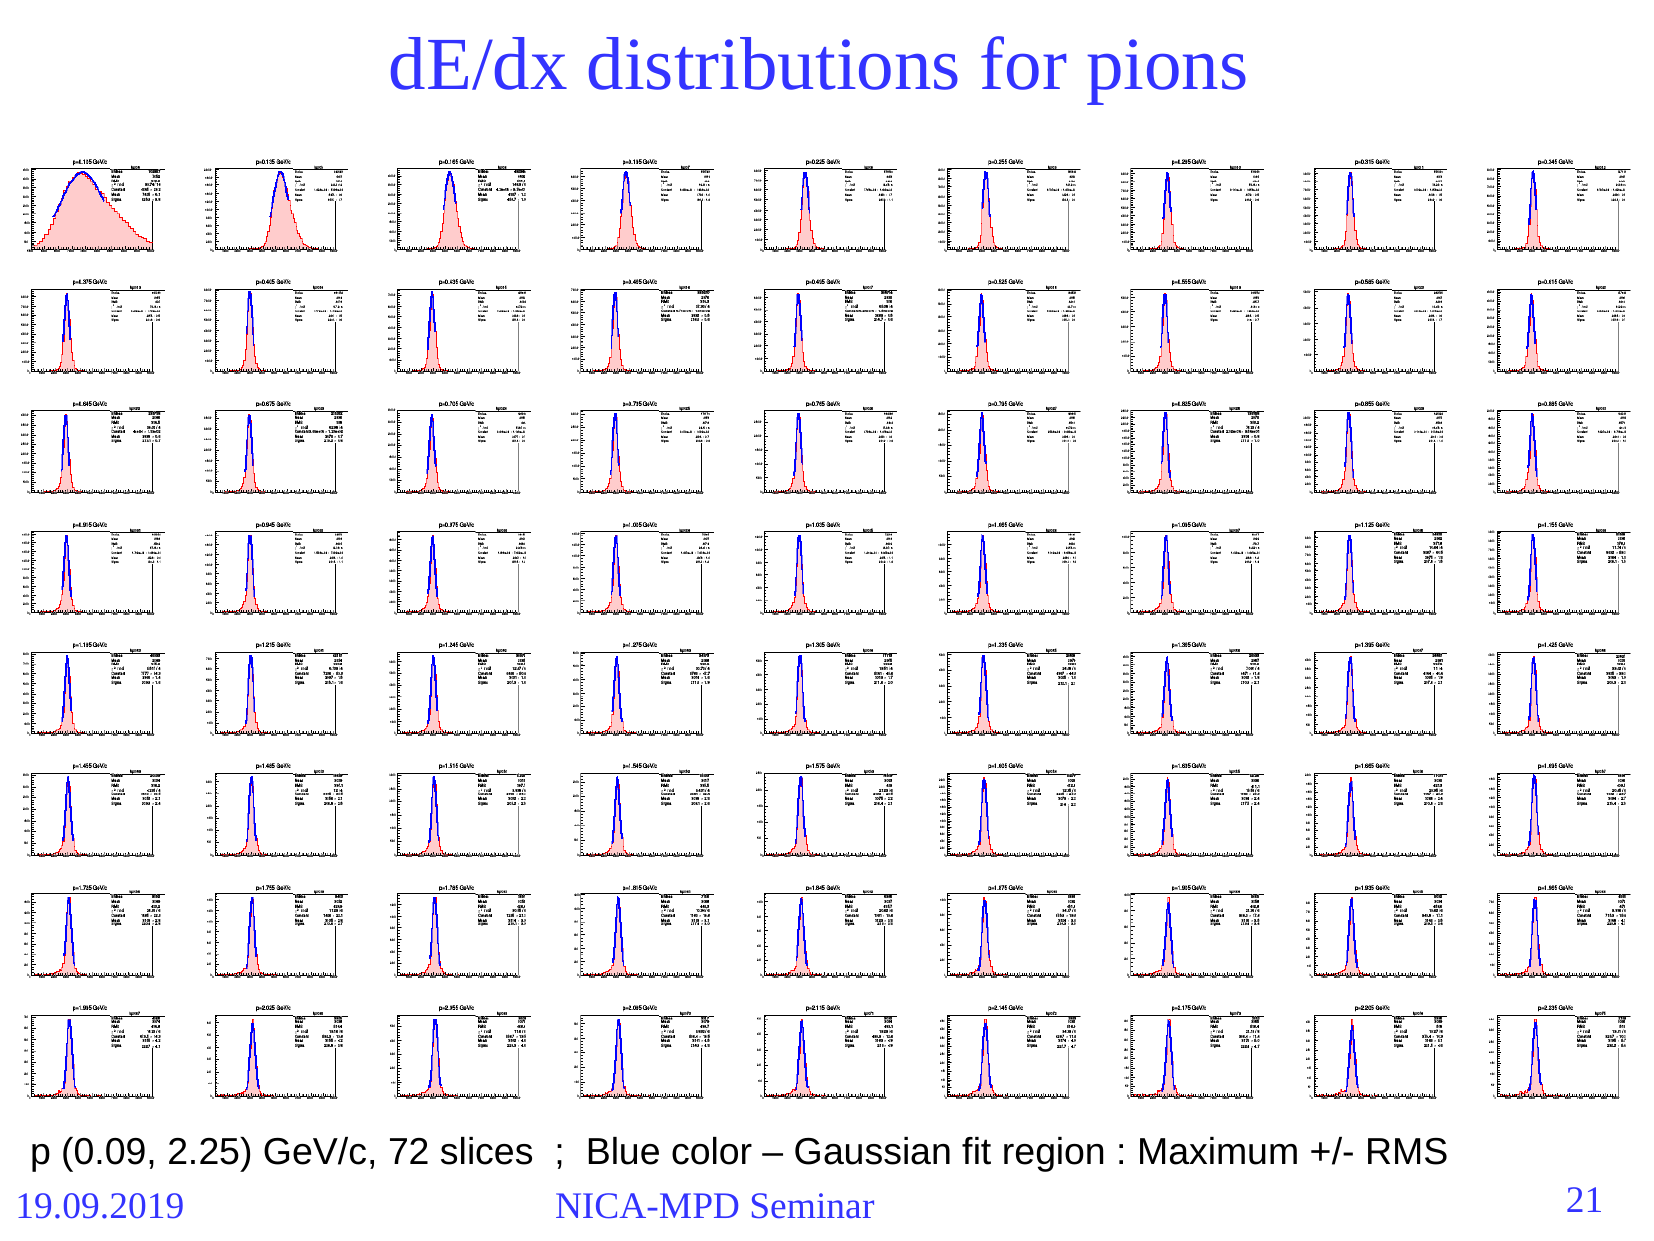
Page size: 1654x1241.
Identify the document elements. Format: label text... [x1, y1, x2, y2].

text_box p (0.09, 2.25) GeV/c, 72 slices ; Blue color – Gaussian fit region : Maximum +/- RMS [30, 1129, 1636, 1175]
picture [0, 149, 1649, 1116]
title dE/dx distributions for pions [75, 2, 1564, 211]
